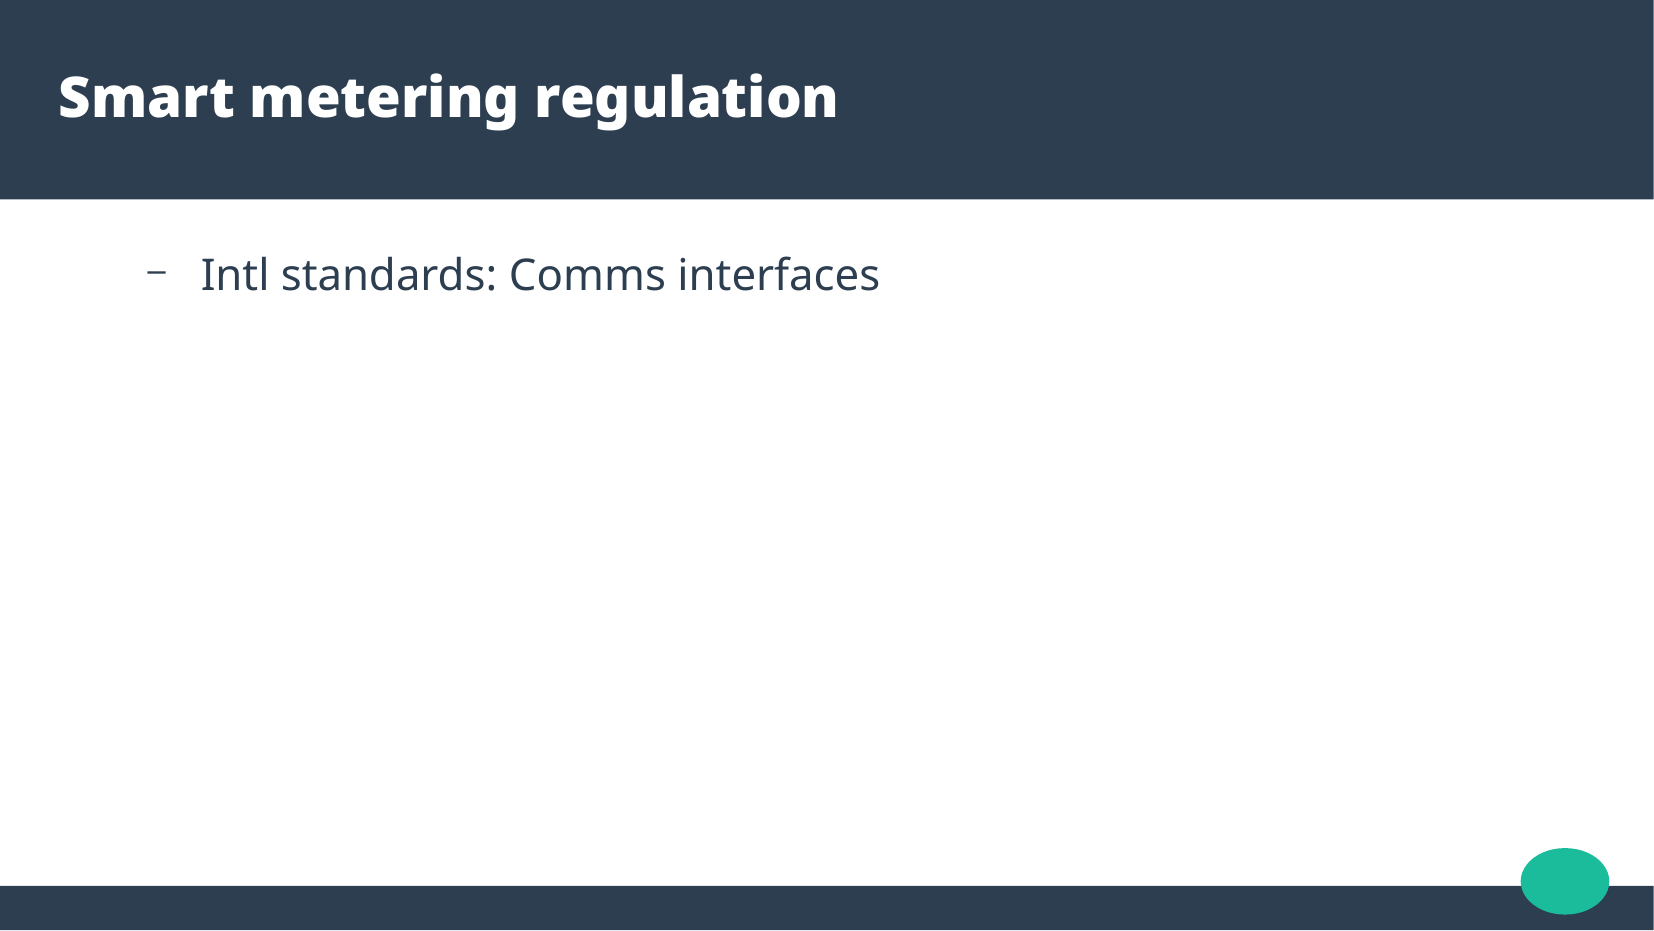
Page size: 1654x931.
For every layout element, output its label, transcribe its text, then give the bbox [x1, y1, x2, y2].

title Smart metering regulation [59, 37, 1595, 155]
list Intl standards: Comms interfaces [59, 243, 1595, 864]
